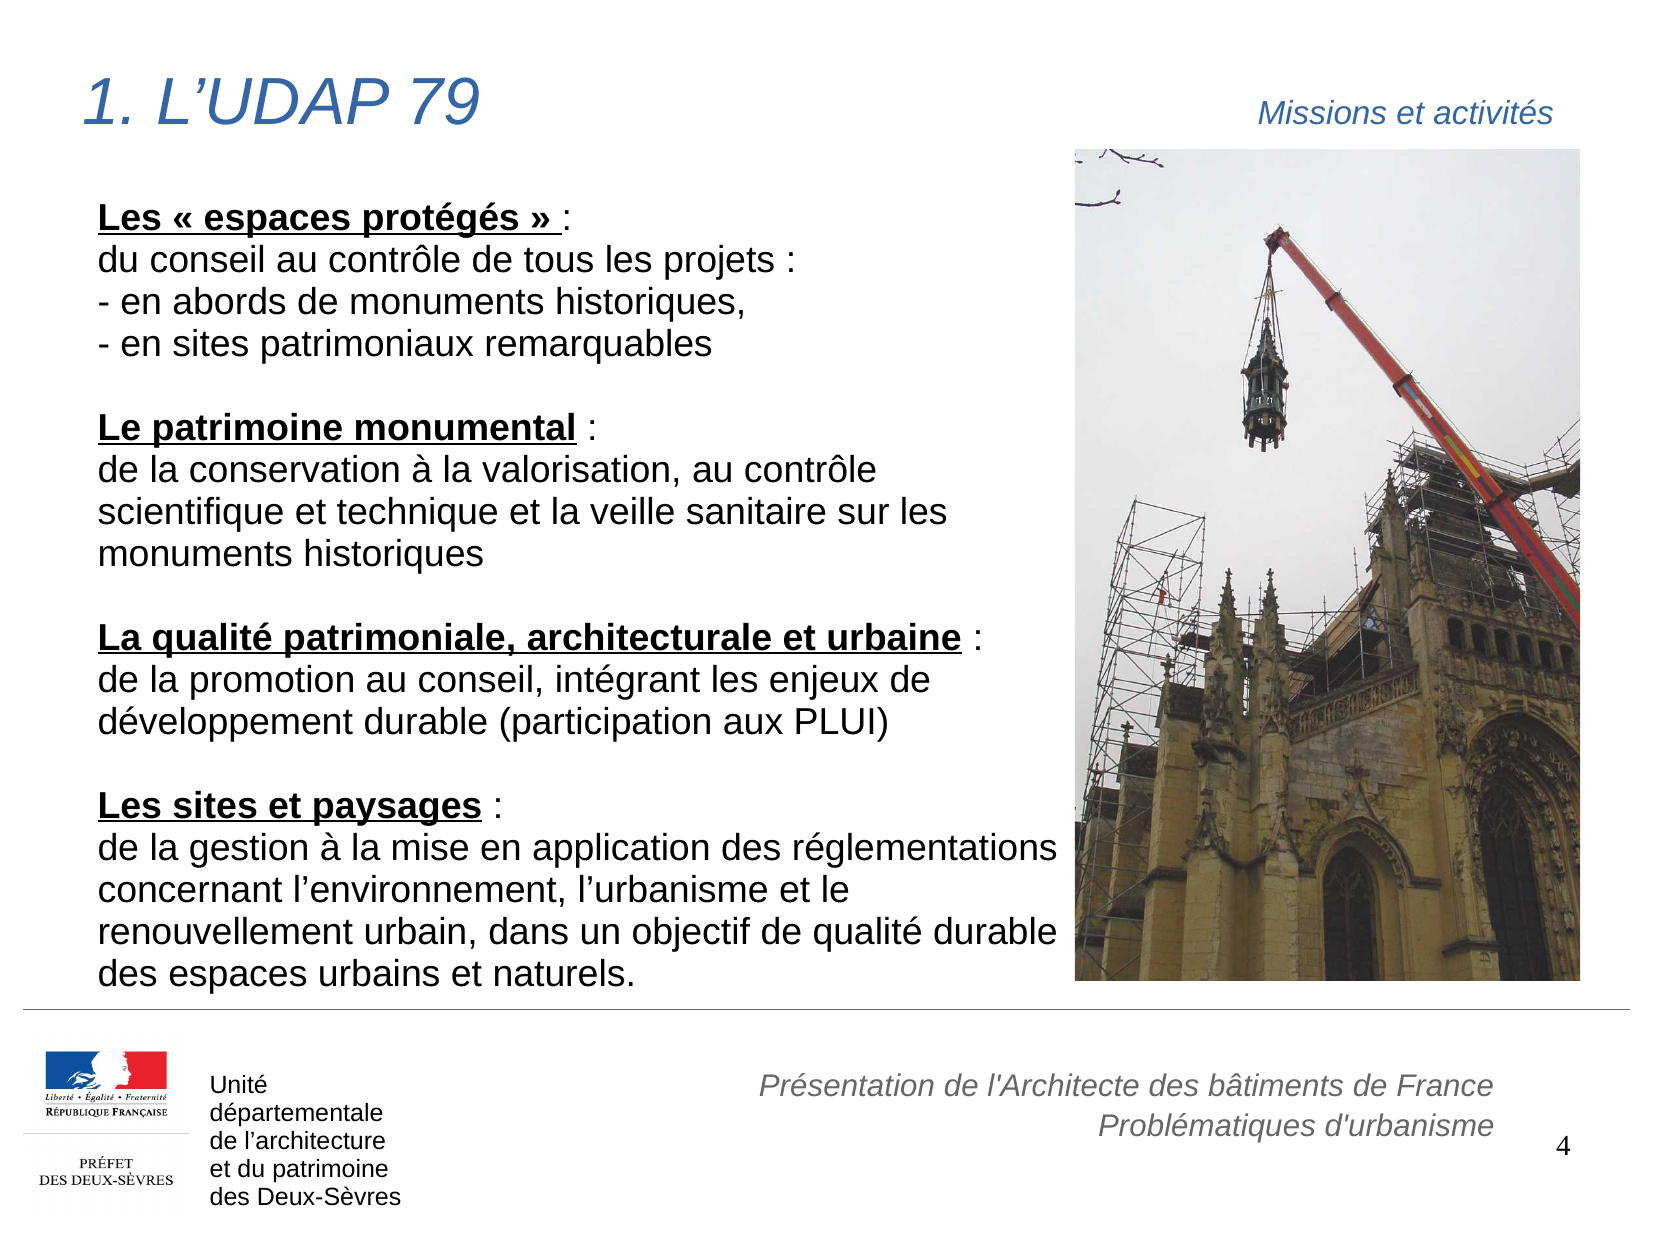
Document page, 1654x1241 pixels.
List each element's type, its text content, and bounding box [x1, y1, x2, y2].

picture [23, 1032, 189, 1217]
text_box Présentation de l'Architecte des bâtiments de France Problématiques d'urbanisme [744, 1055, 1539, 1218]
text_box Unité départementale de l’architecture et du patrimoine des Deux-Sèvres [194, 1063, 632, 1218]
text_box Les « espaces protégés » : du conseil au contrôle de tous les projets : - en abords de monuments historiques, - en sites patrimoniaux remarquables Le patrimoine monumental : de la conservation à la valorisation, au contrôle scientifique et technique et la veille sanitaire sur les monuments historiques La qualité patrimoniale, architecturale et urbaine : de la promotion au conseil, intégrant les enjeux de développement durable (participation aux PLUI) Les sites et paysages : de la gestion à la mise en application des réglementations concernant l’environnement, l’urbanisme et le renouvellement urbain, dans un objectif de qualité durable des espaces urbains et naturels. [82, 188, 1087, 1134]
title 1. L’UDAP 79 Missions et activités [82, 49, 1571, 154]
picture [1074, 149, 1581, 981]
